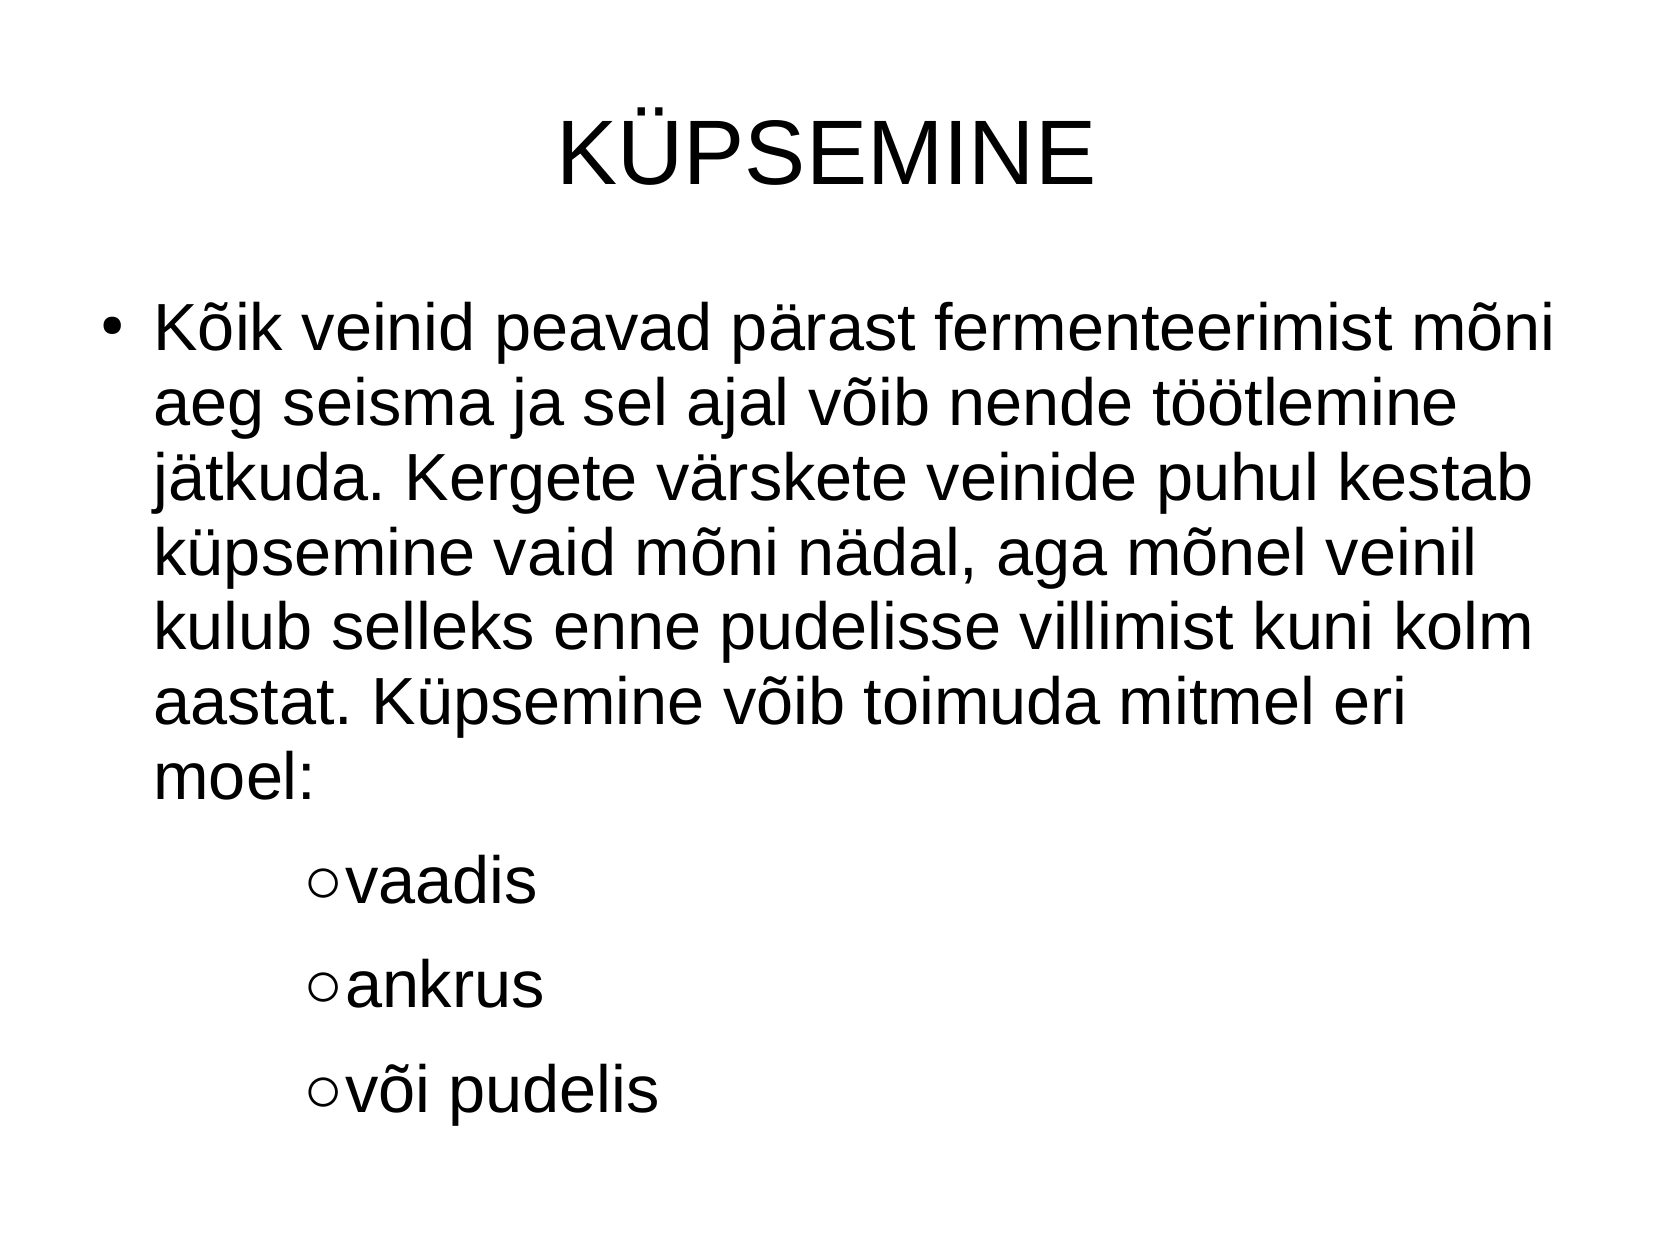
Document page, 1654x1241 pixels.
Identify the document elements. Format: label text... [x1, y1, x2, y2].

title KÜPSEMINE [82, 49, 1571, 257]
list Kõik veinid peavad pärast fermenteerimist mõni aeg seisma ja sel ajal võib nende töötlemine jätkuda. Kergete värskete veinide puhul kestab küpsemine vaid mõni nädal, aga mõnel veinil kulub selleks enne pudelisse villimist kuni kolm aastat. Küpsemine võib toimuda mitmel eri moel: ○vaadis ○ankrus ○või pudelis [82, 290, 1571, 1122]
